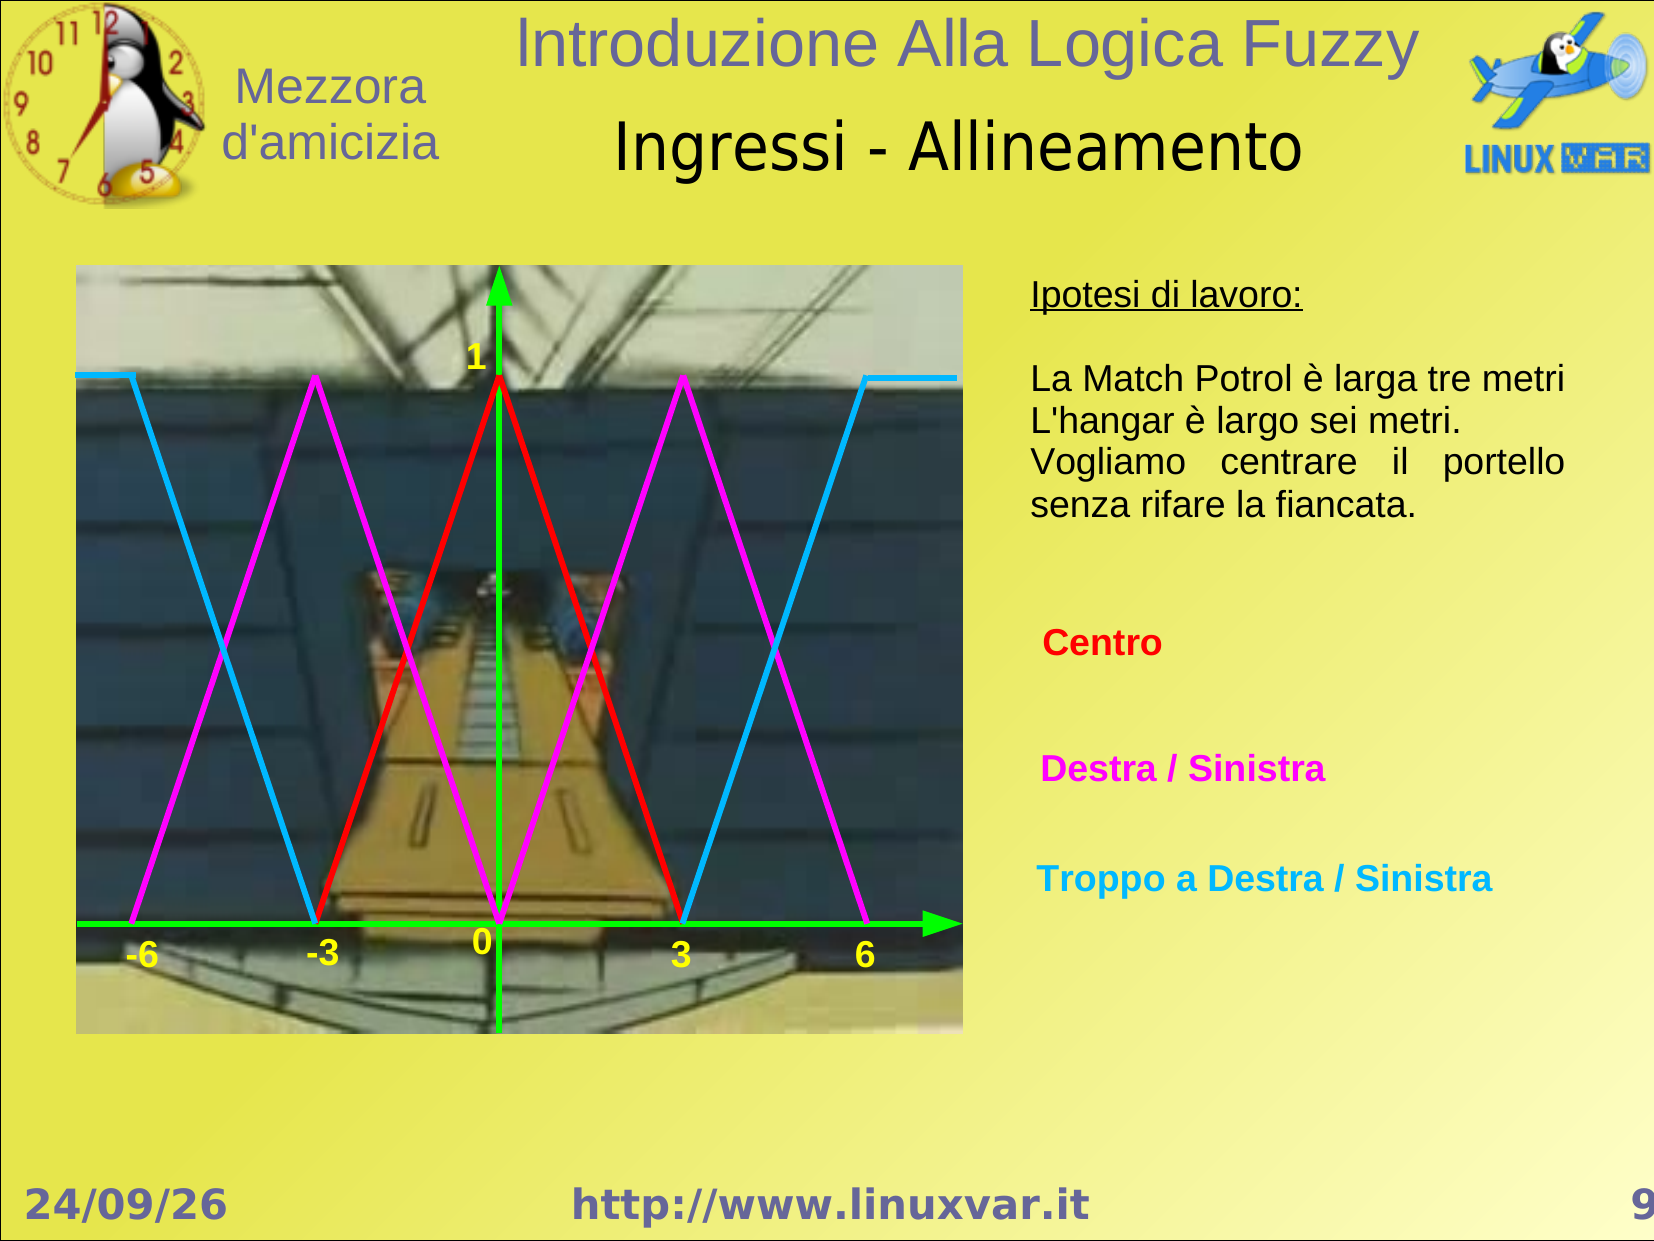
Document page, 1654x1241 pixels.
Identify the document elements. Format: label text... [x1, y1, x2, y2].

title Ingressi - Allineamento [472, 88, 1447, 207]
text_box 0 [457, 913, 516, 984]
text_box Troppo a Destra / Sinistra [1021, 850, 1508, 908]
text_box -3 [291, 923, 364, 995]
picture [1464, 0, 1654, 190]
text_box 6 [839, 926, 899, 997]
text_box Centro [1027, 614, 1178, 671]
text_box 1 [451, 328, 510, 400]
text_box Ipotesi di lavoro: La Match Potrol è larga tre metri L'hangar è largo sei metri. Vogliamo centrare il portello senza rifare la fiancata. [1015, 265, 1595, 562]
text_box 3 [655, 926, 715, 997]
text_box -6 [110, 926, 184, 997]
text_box Destra / Sinistra [1025, 740, 1341, 798]
picture [76, 265, 963, 1034]
picture [0, 0, 209, 209]
